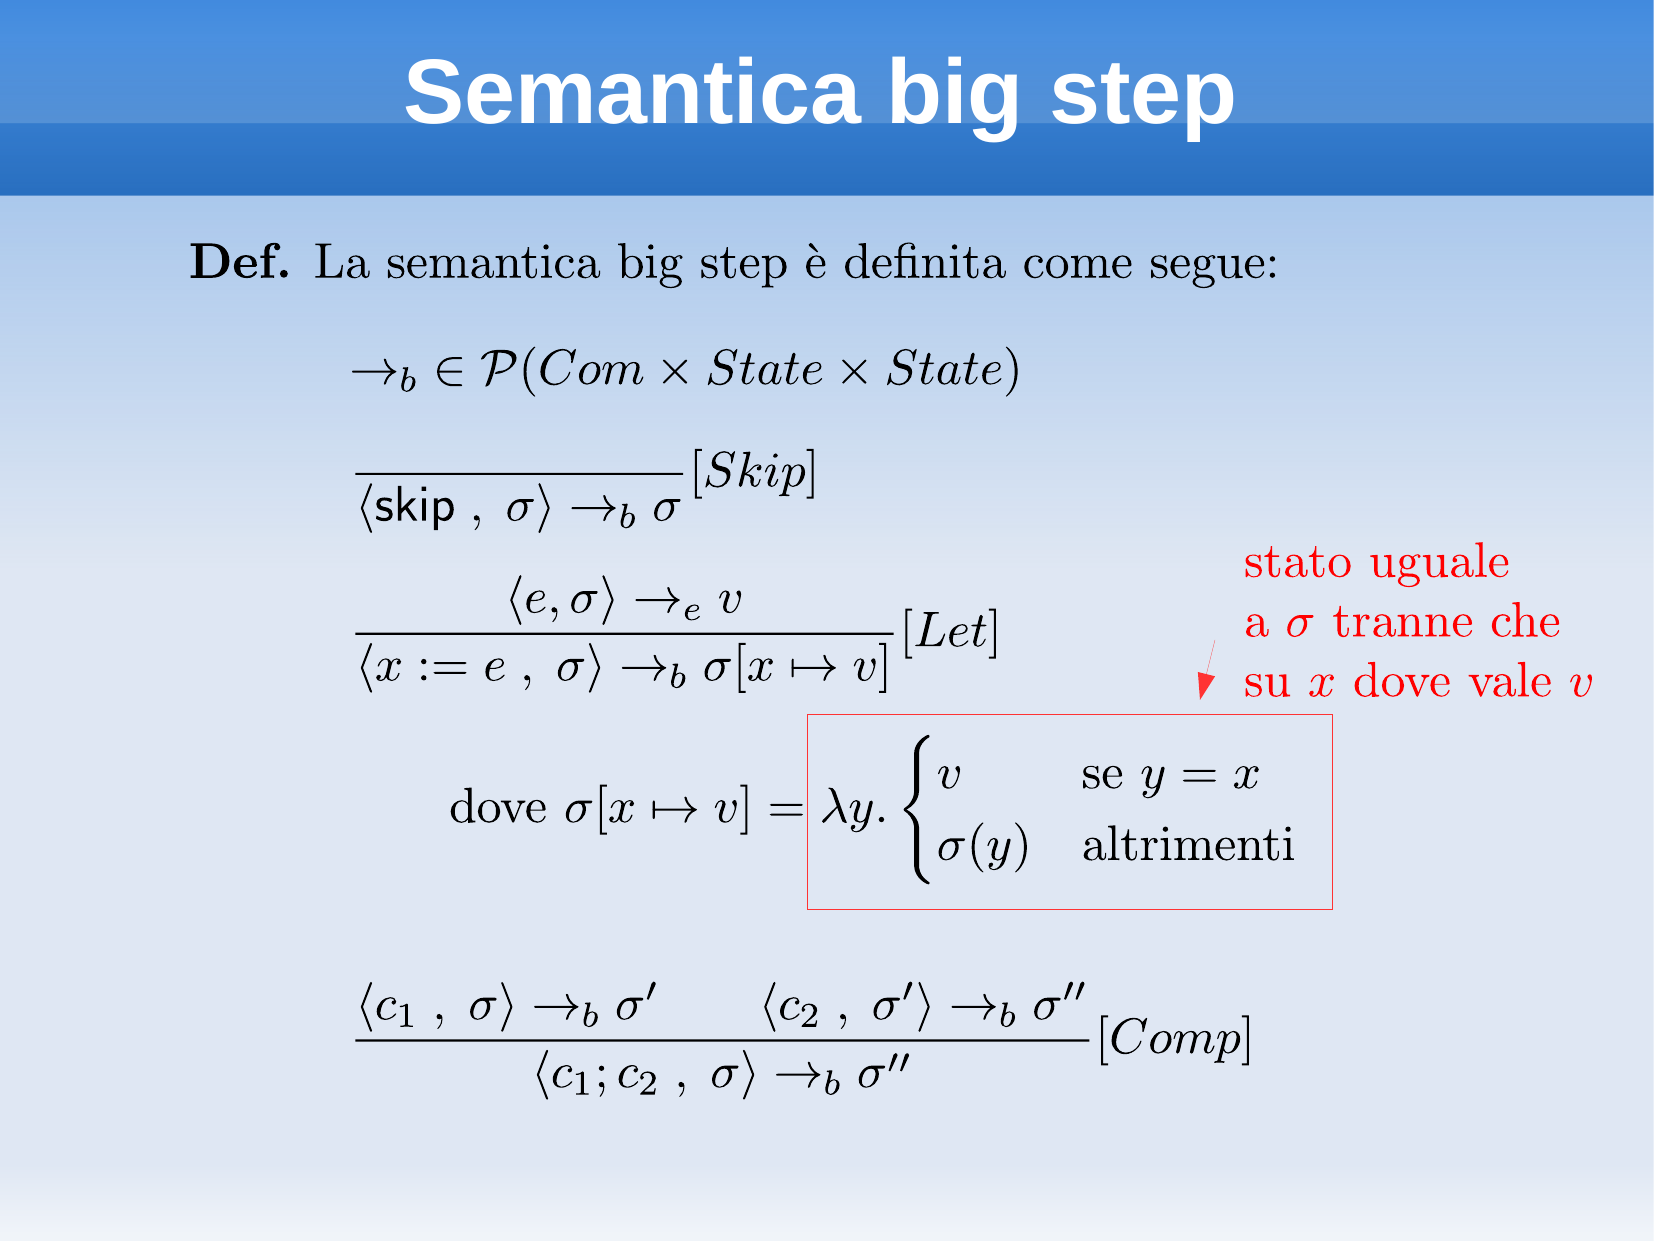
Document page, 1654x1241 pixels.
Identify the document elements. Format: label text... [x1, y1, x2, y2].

title Semantica big step [76, 0, 1565, 188]
picture [0, 0, 1654, 1241]
text_box [188, 242, 1595, 1100]
